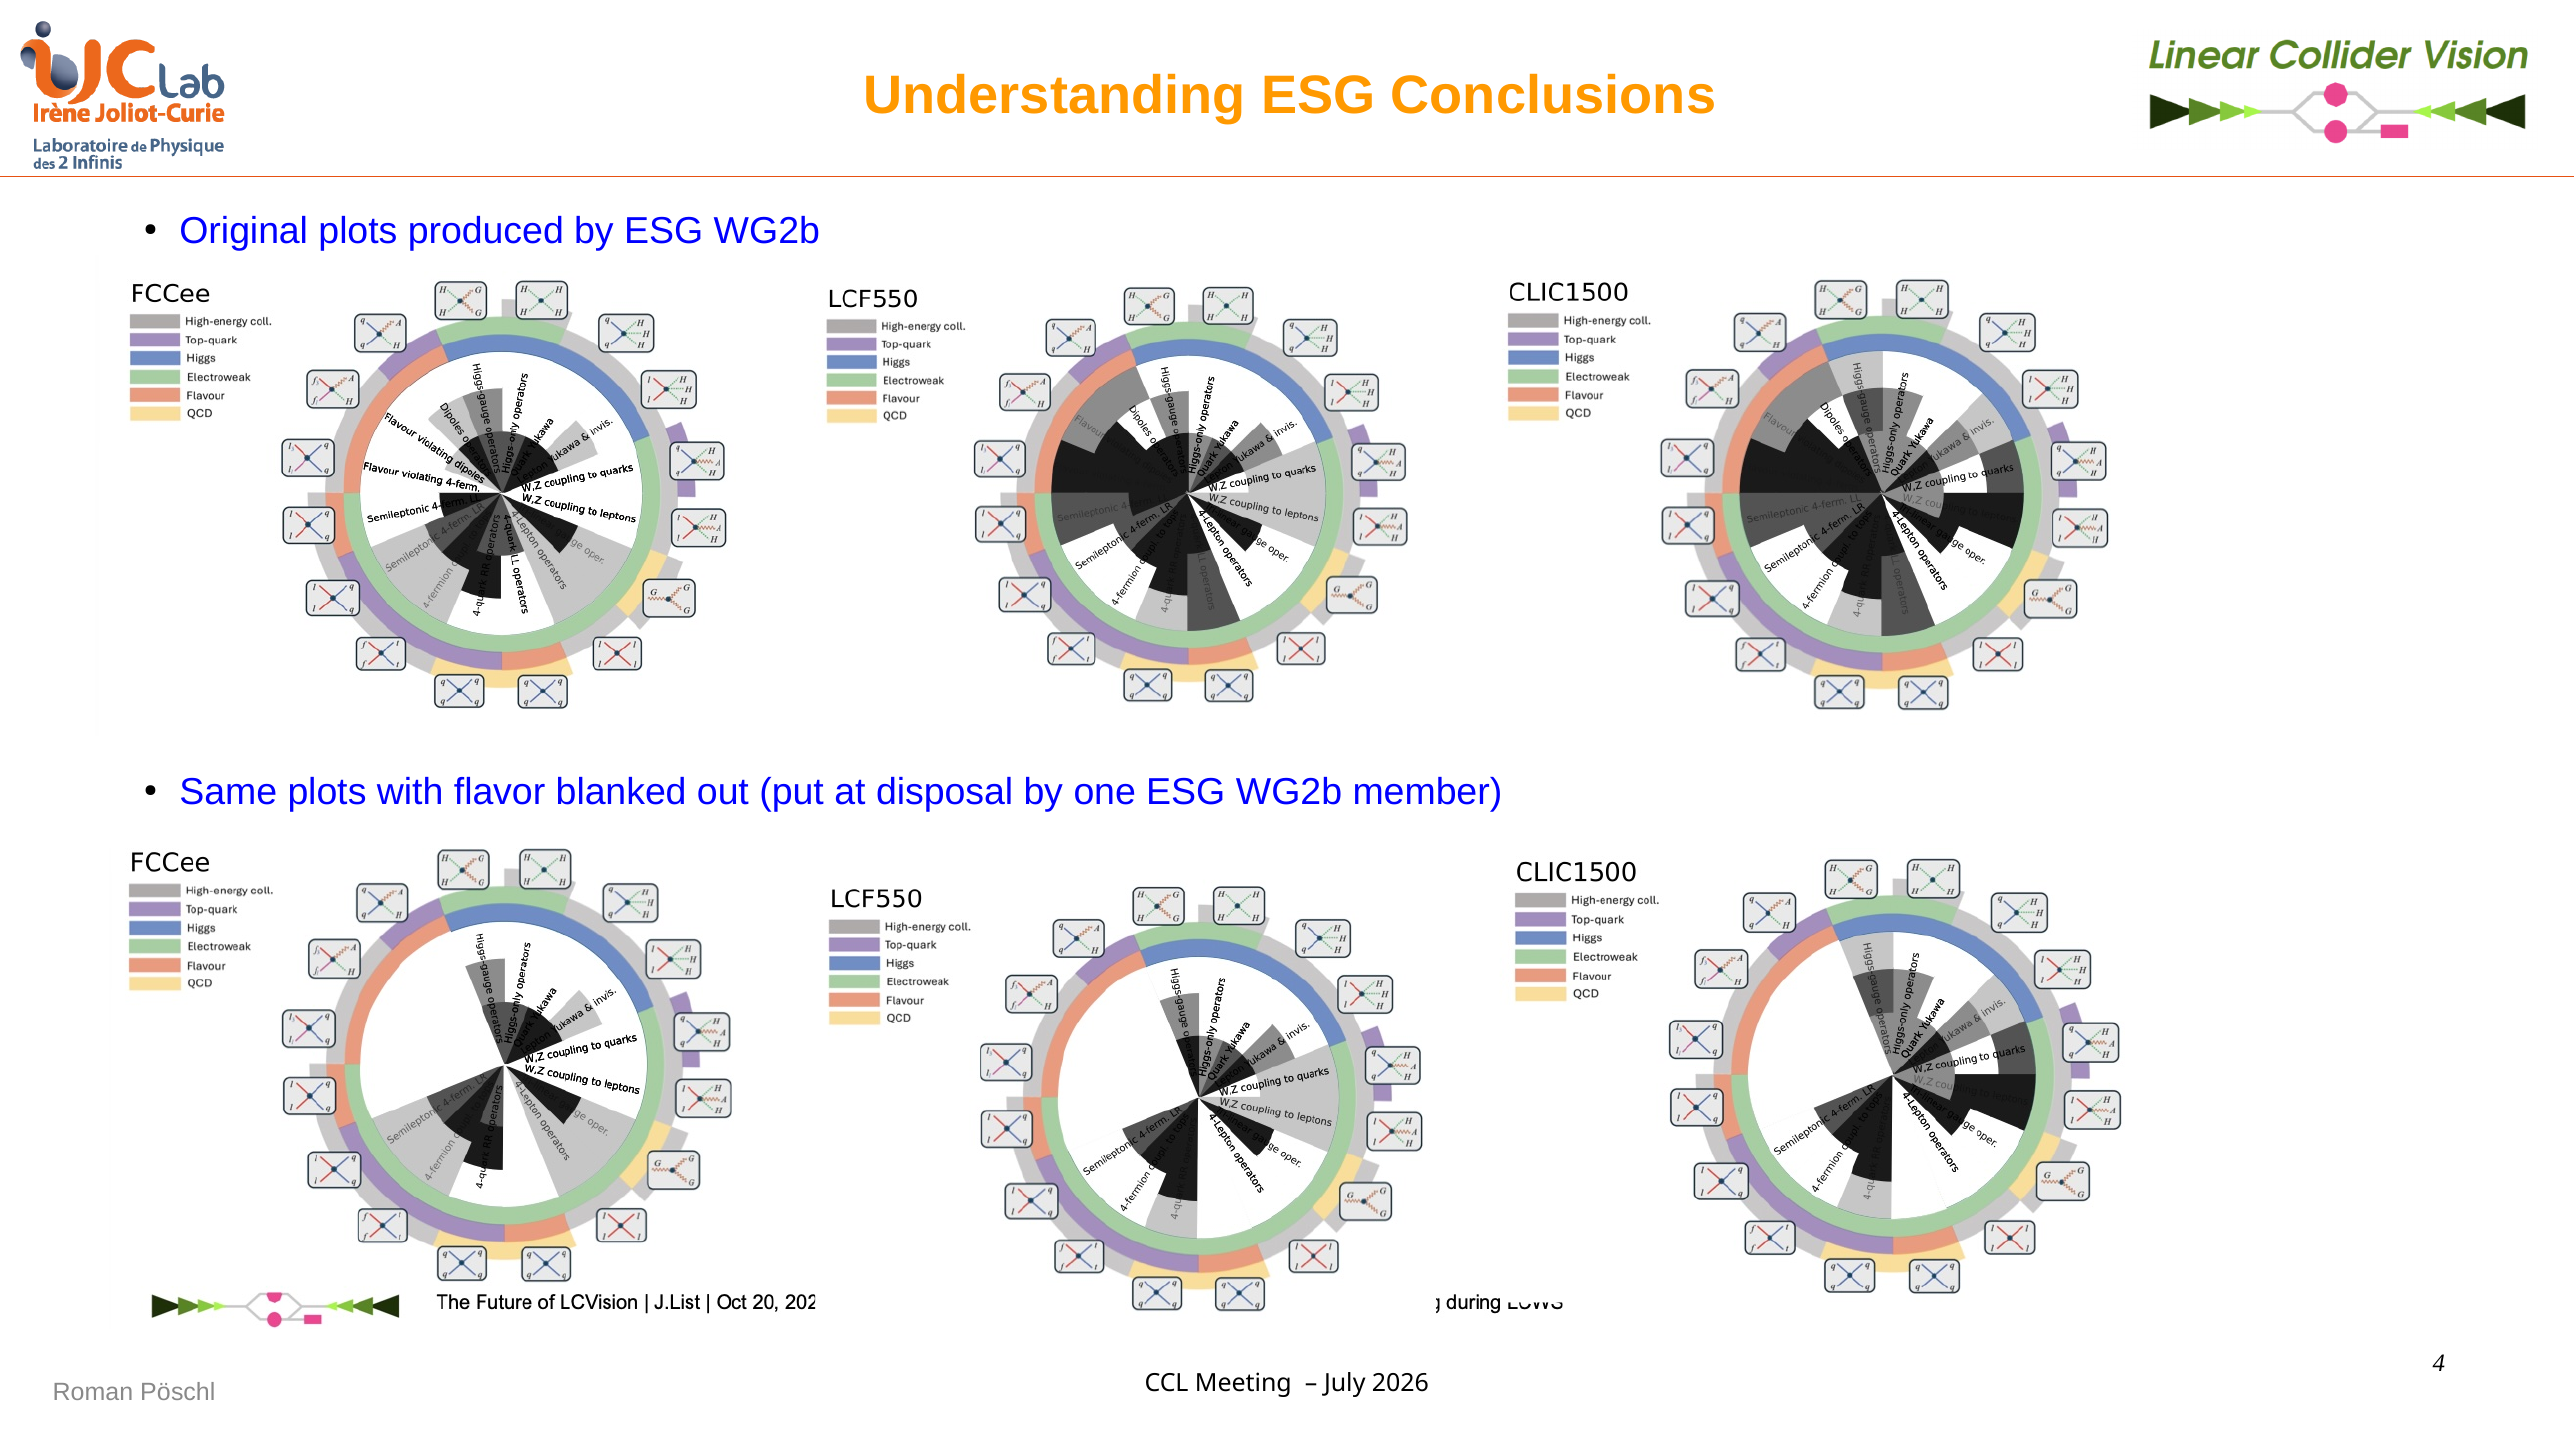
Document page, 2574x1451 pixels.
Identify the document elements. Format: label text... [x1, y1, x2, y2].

picture [2449, 29, 2538, 150]
text_box Original plots produced by ESG WG2b [129, 202, 837, 260]
picture [109, 848, 2185, 1329]
picture [95, 255, 2177, 736]
text_box Same plots with flavor blanked out (put at disposal by one ESG WG2b member) [129, 763, 1520, 821]
picture [4, 5, 240, 184]
title Understanding ESG Conclusions [132, 29, 2449, 159]
